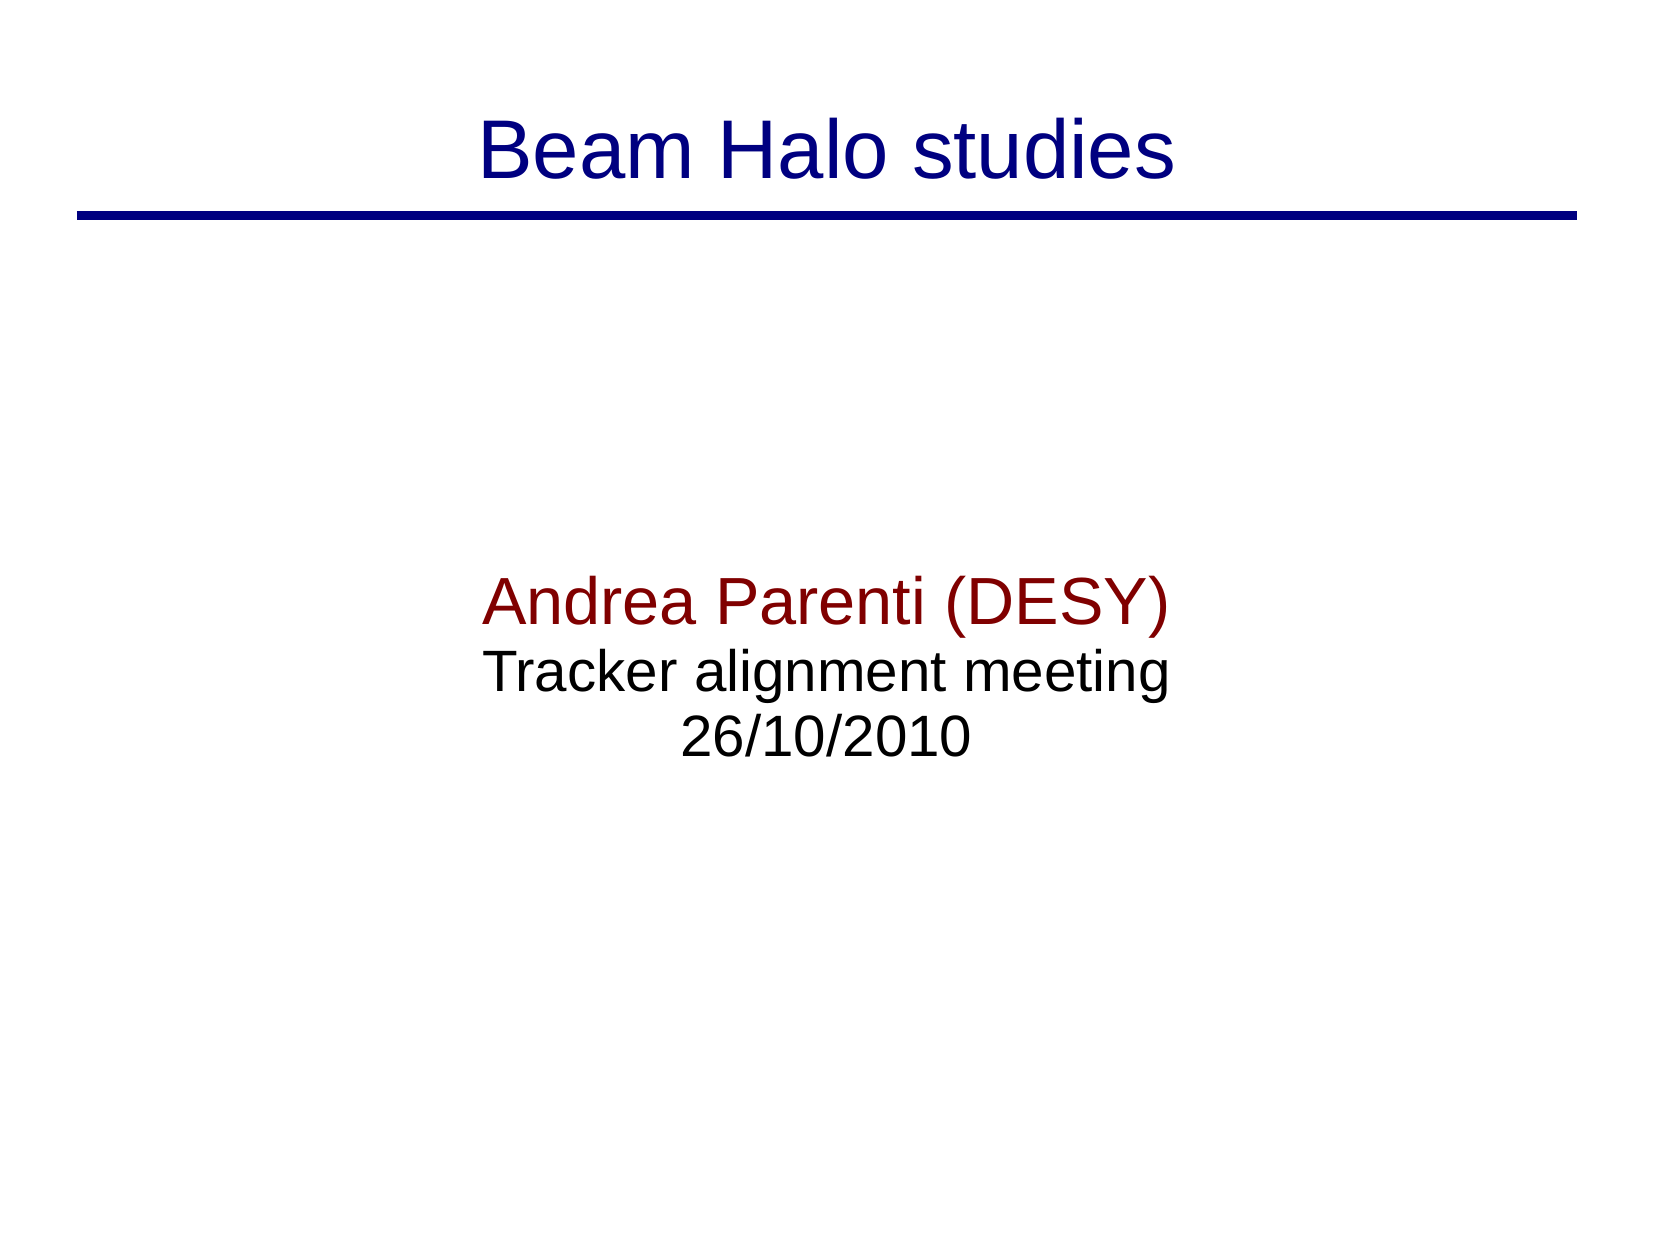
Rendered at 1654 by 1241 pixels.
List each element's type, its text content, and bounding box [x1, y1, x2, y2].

subtitle Andrea Parenti (DESY) Tracker alignment meeting 26/10/2010 [82, 225, 1571, 1109]
title Beam Halo studies [82, 75, 1571, 225]
